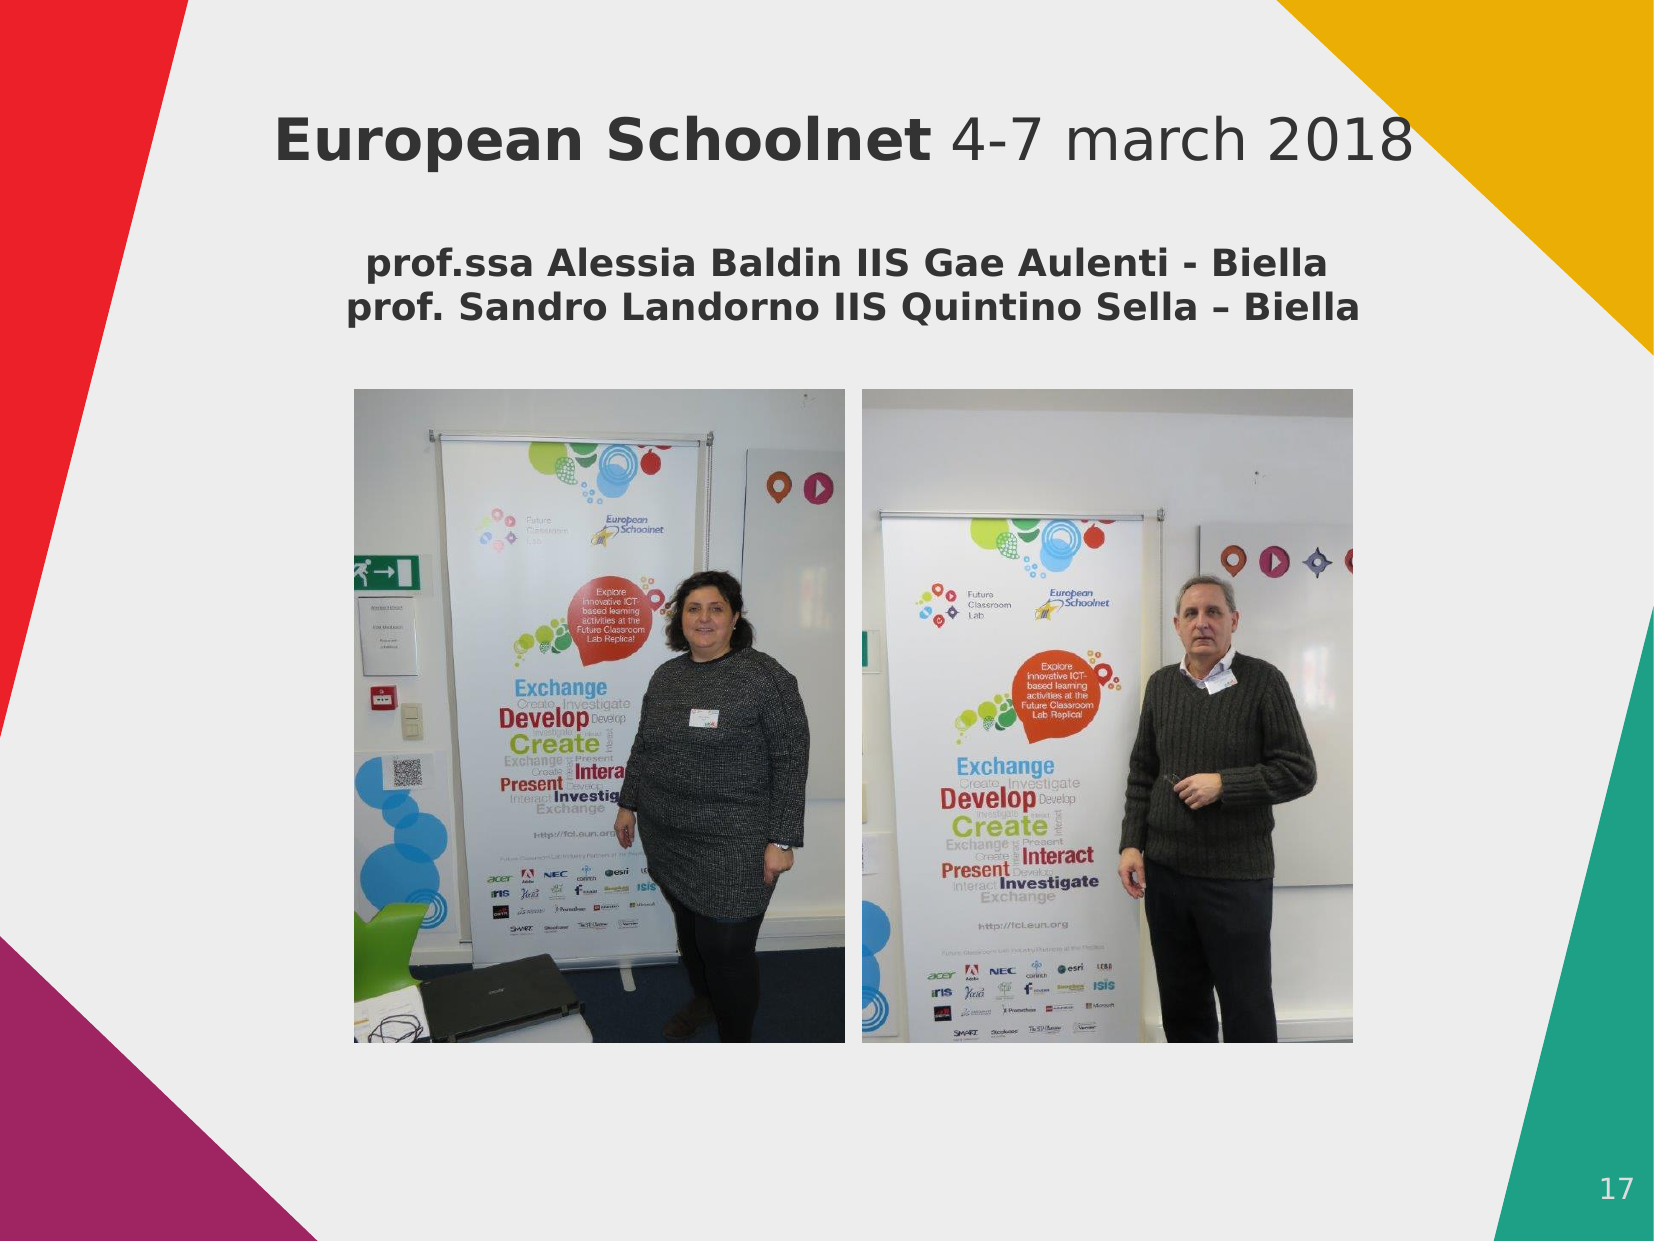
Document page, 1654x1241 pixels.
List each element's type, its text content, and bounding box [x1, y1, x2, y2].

title European Schoolnet 4-7 march 2018 prof.ssa Alessia Baldin IIS Gae Aulenti - Biella prof. Sandro Landorno IIS Quintino Sella – Biella [141, 106, 1566, 329]
list [259, 283, 1371, 331]
picture [354, 389, 845, 1044]
picture [862, 389, 1353, 1044]
